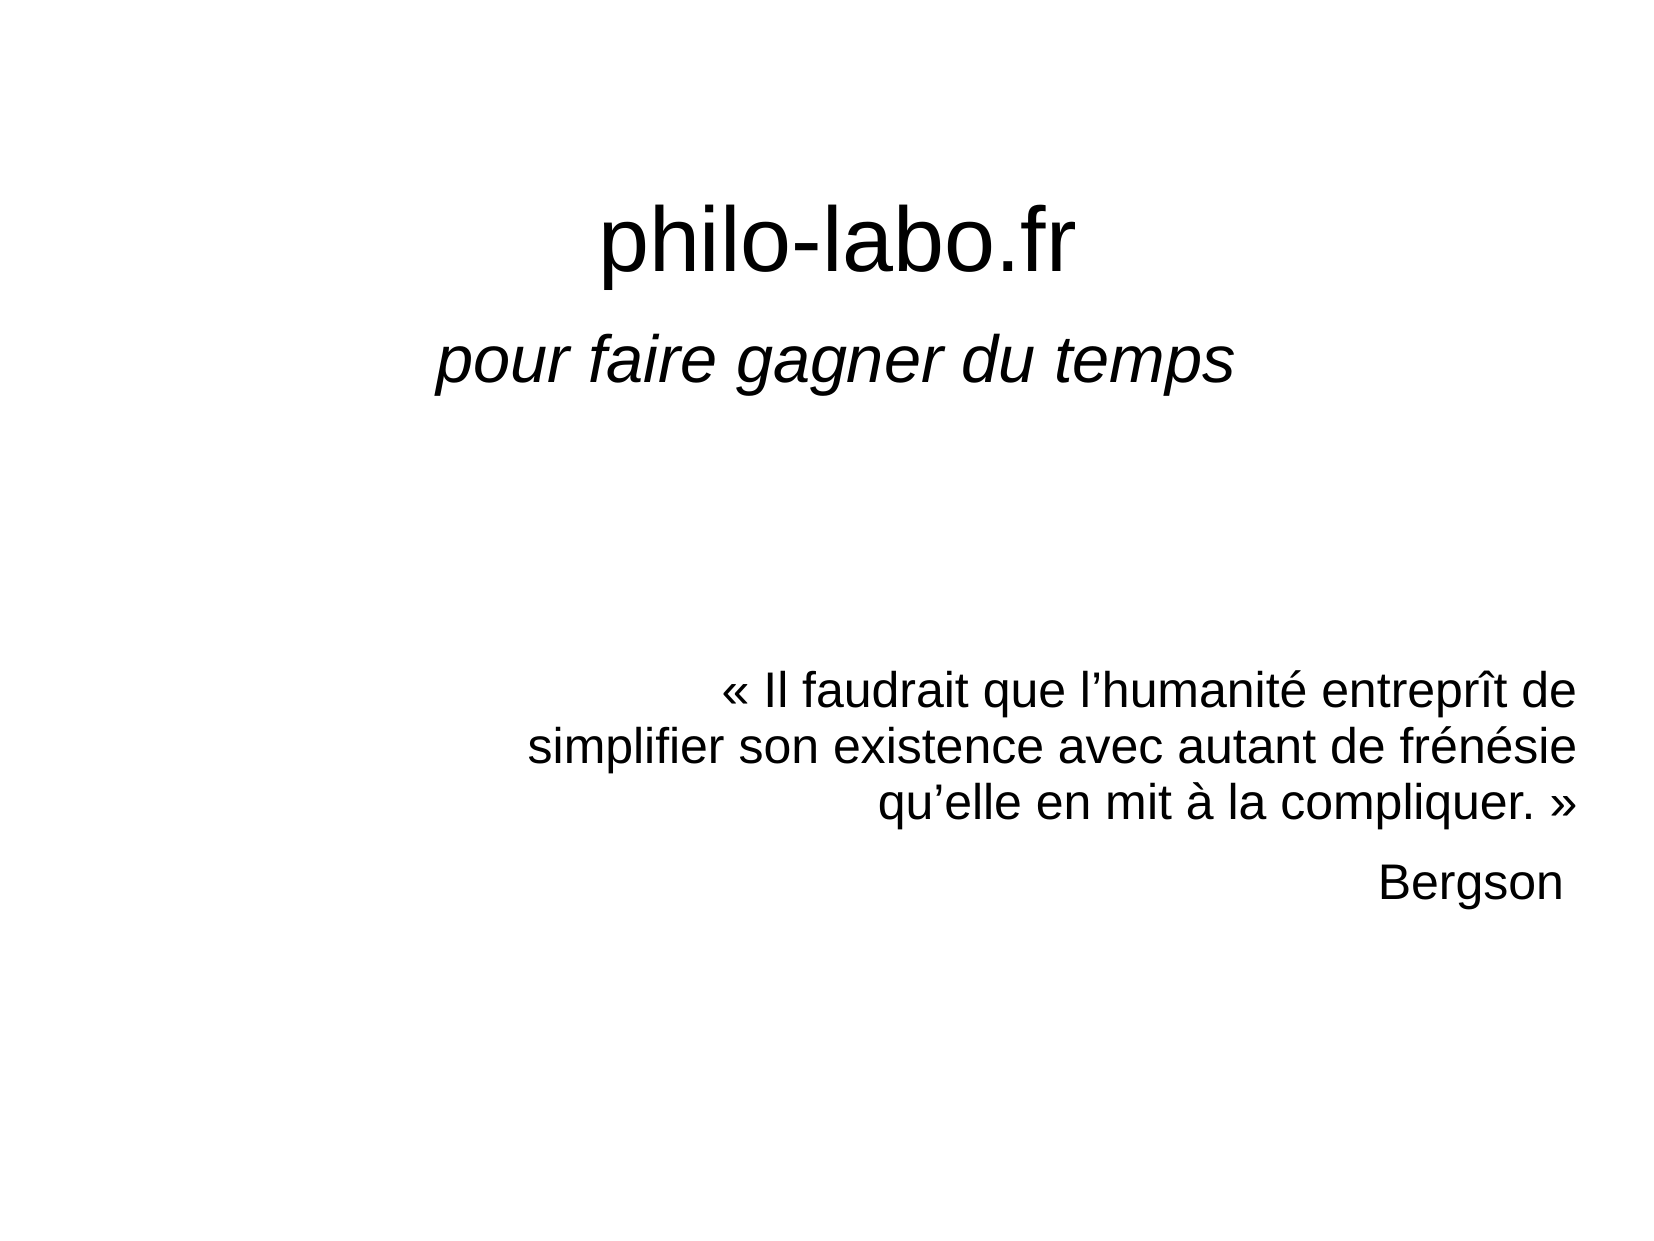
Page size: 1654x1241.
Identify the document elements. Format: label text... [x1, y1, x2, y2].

text_box « Il faudrait que l’humanité entreprît de simplifier son existence avec autant de frénésie qu’elle en mit à la compliquer. » Bergson [501, 655, 1593, 920]
subtitle pour faire gagner du temps [92, 0, 1581, 720]
